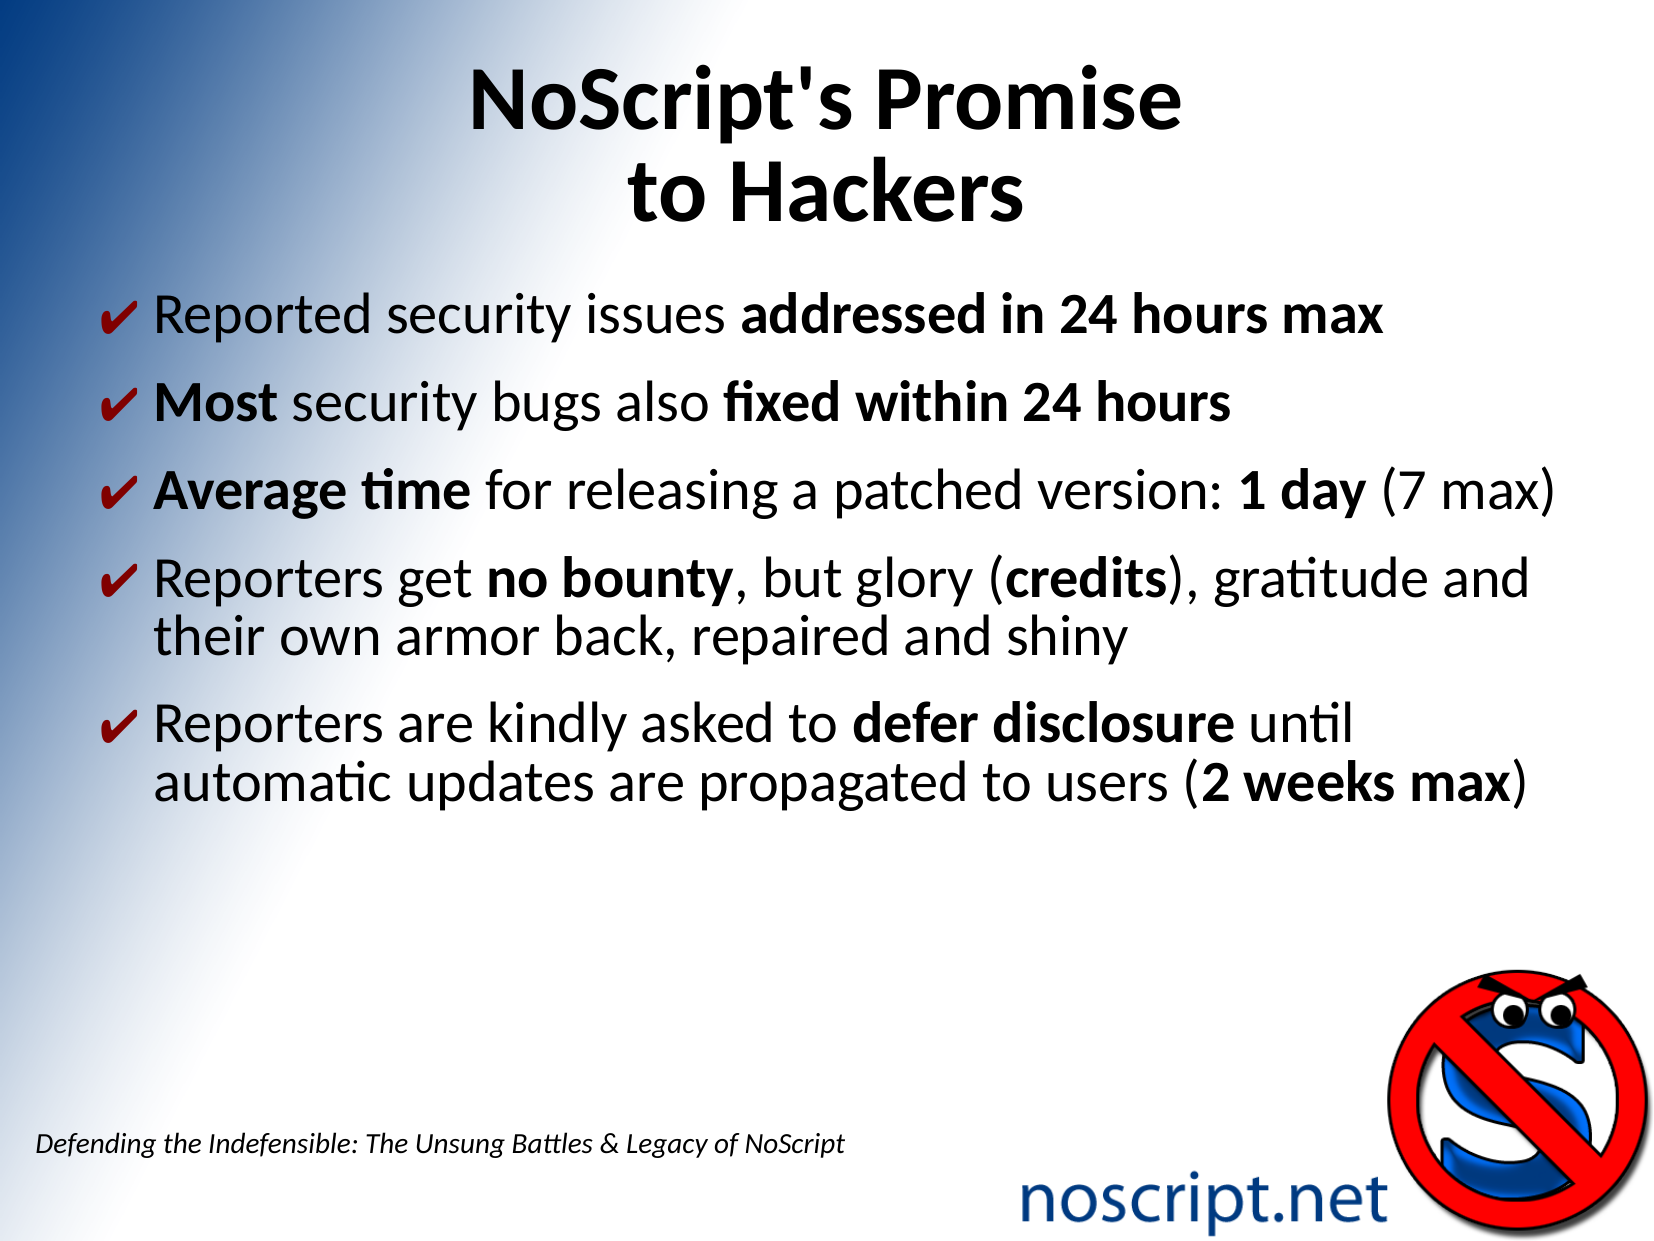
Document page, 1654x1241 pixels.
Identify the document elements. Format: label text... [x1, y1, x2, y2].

title NoScript's Promise to Hackers [82, 40, 1571, 265]
list Reported security issues addressed in 24 hours max Most security bugs also fixed within 24 hours Average time for releasing a patched version: 1 day (7 max) Reporters get no bounty, but glory (credits), gratitude and their own armor back, repaired and shiny Reporters are kindly asked to defer disclosure until automatic updates are propagated to users (2 weeks max) [82, 290, 1571, 1010]
picture [0, 0, 1654, 1241]
